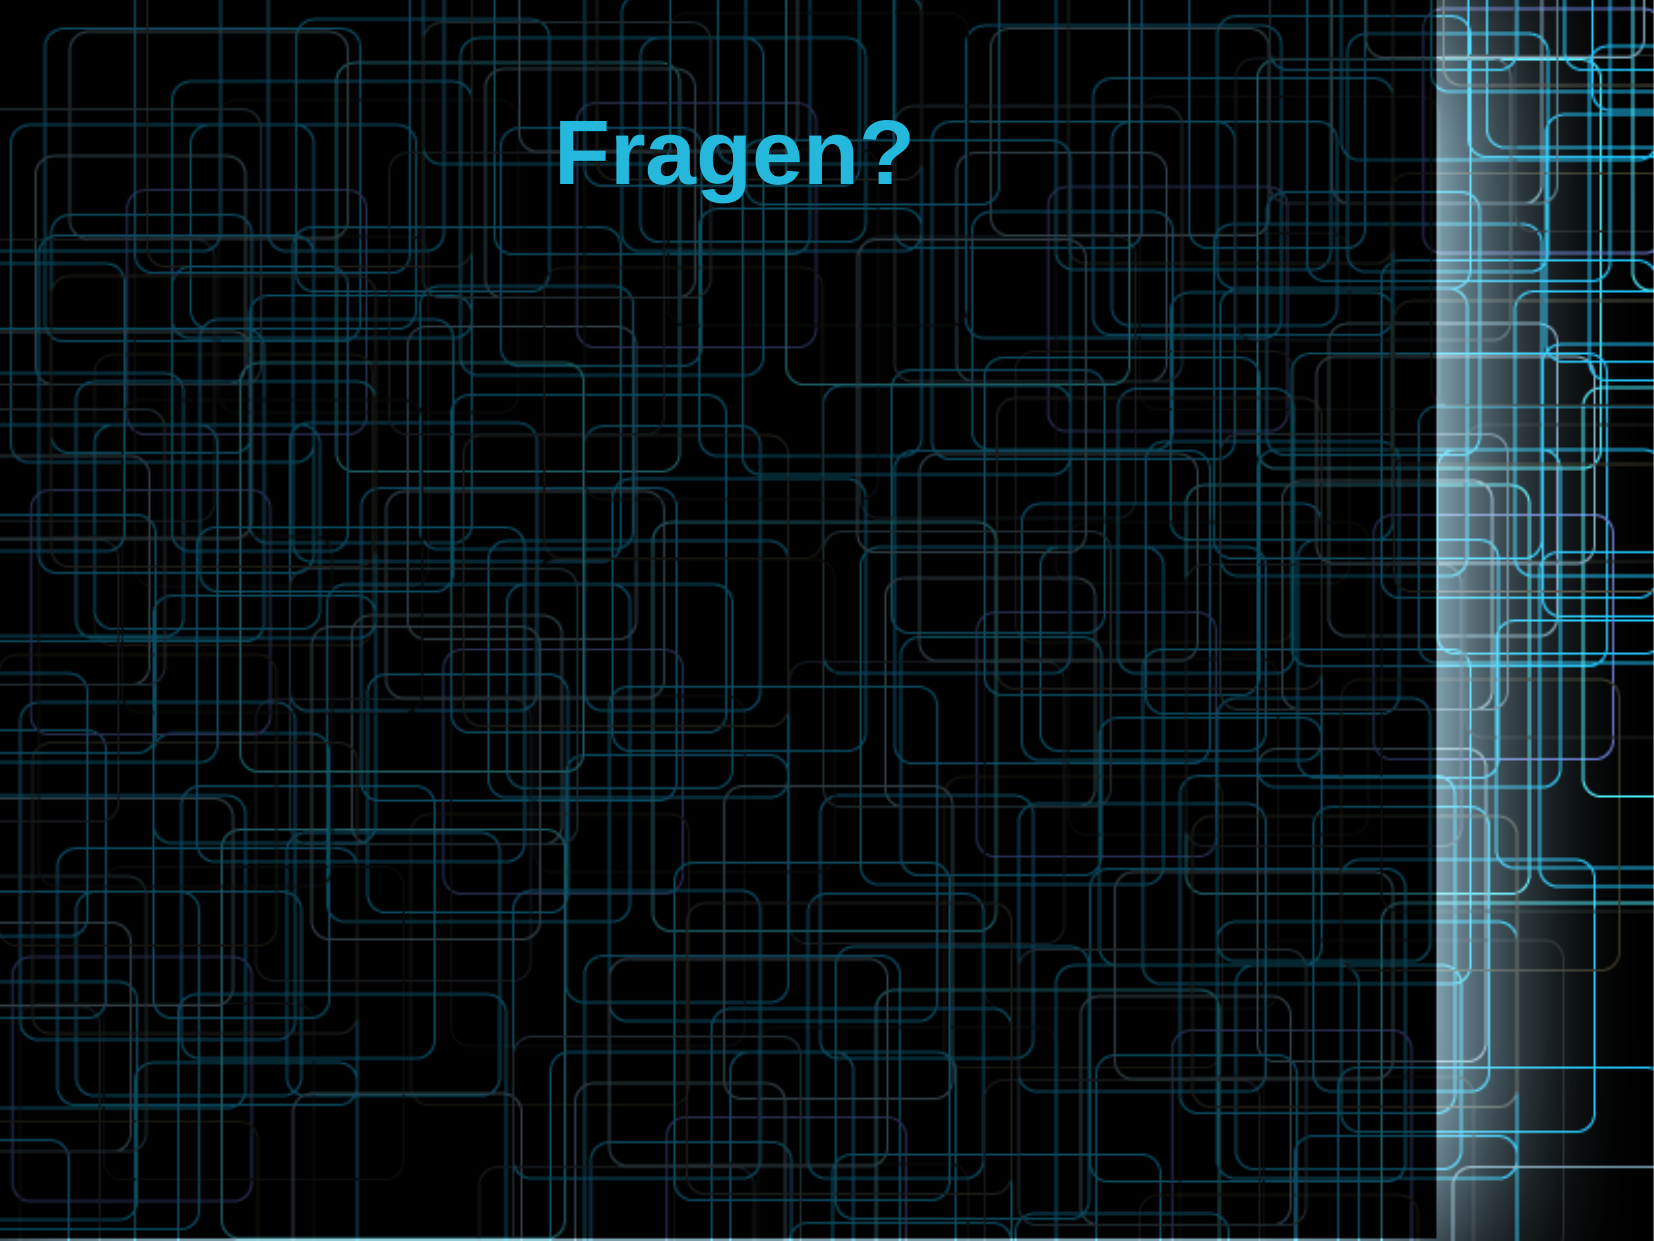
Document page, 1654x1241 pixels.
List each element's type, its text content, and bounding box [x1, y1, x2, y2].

picture [0, 0, 1654, 1241]
title Fragen? [82, 49, 1388, 257]
